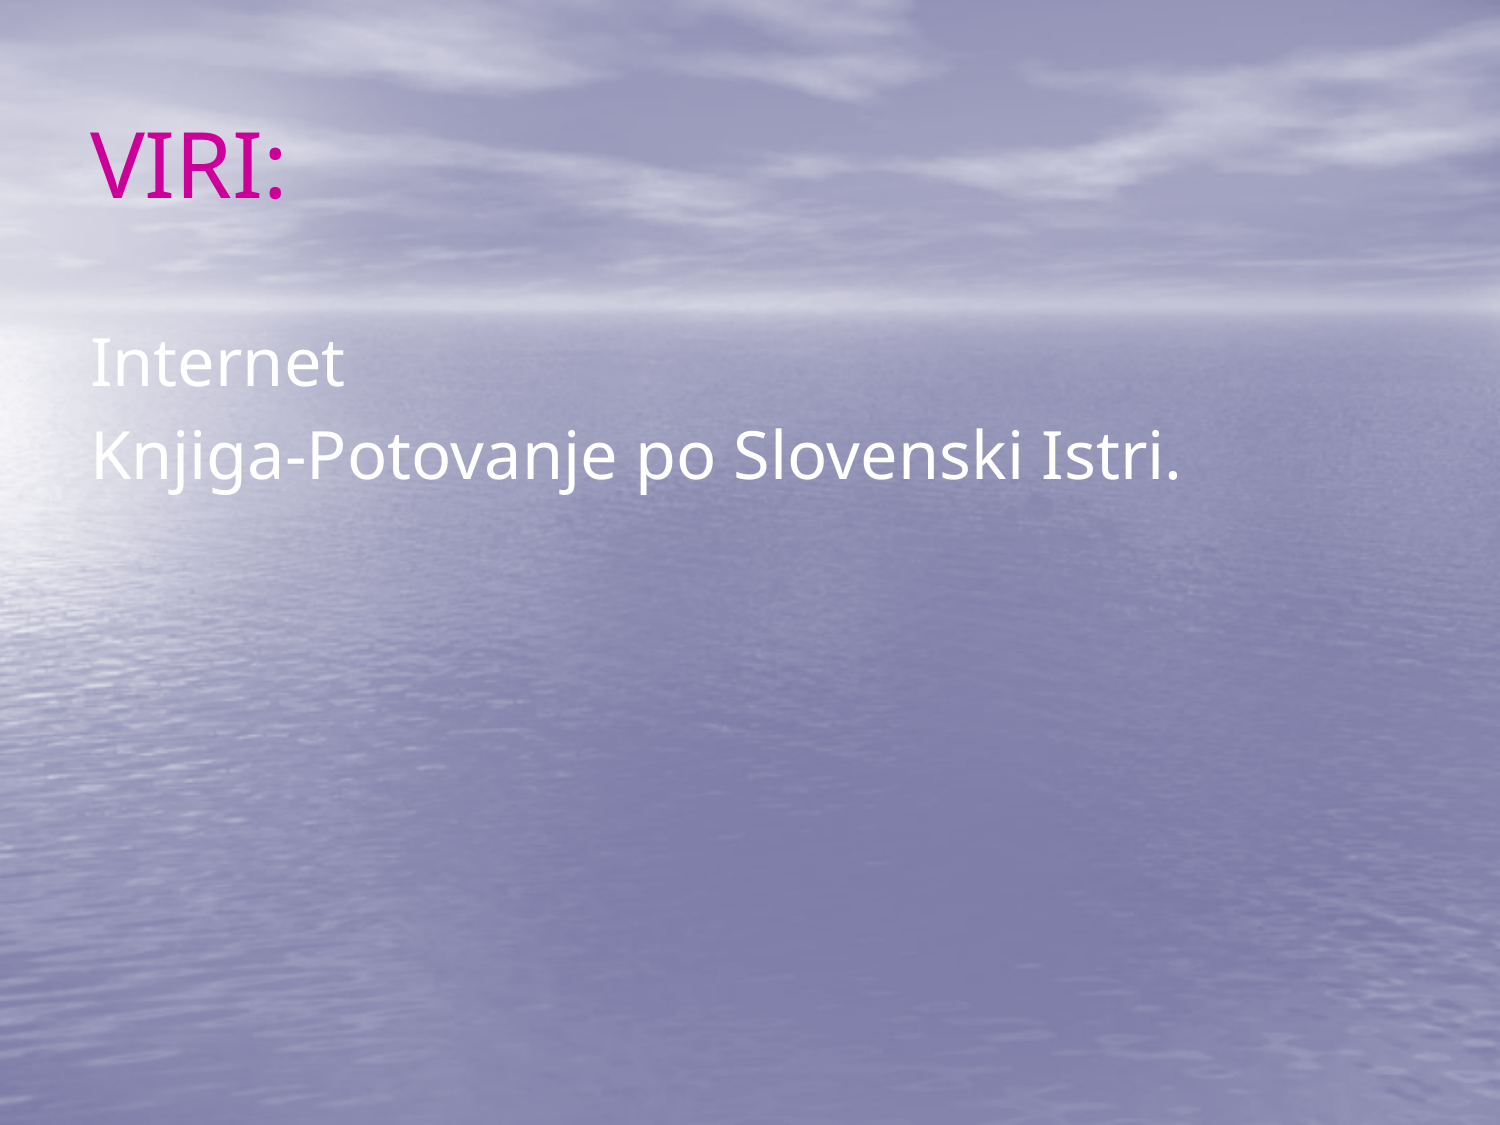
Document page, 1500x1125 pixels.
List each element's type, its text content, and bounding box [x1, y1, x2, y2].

picture [0, 0, 1500, 1125]
list Internet Knjiga-Potovanje po Slovenski Istri. [75, 312, 1425, 988]
title VIRI: [75, 47, 1425, 275]
